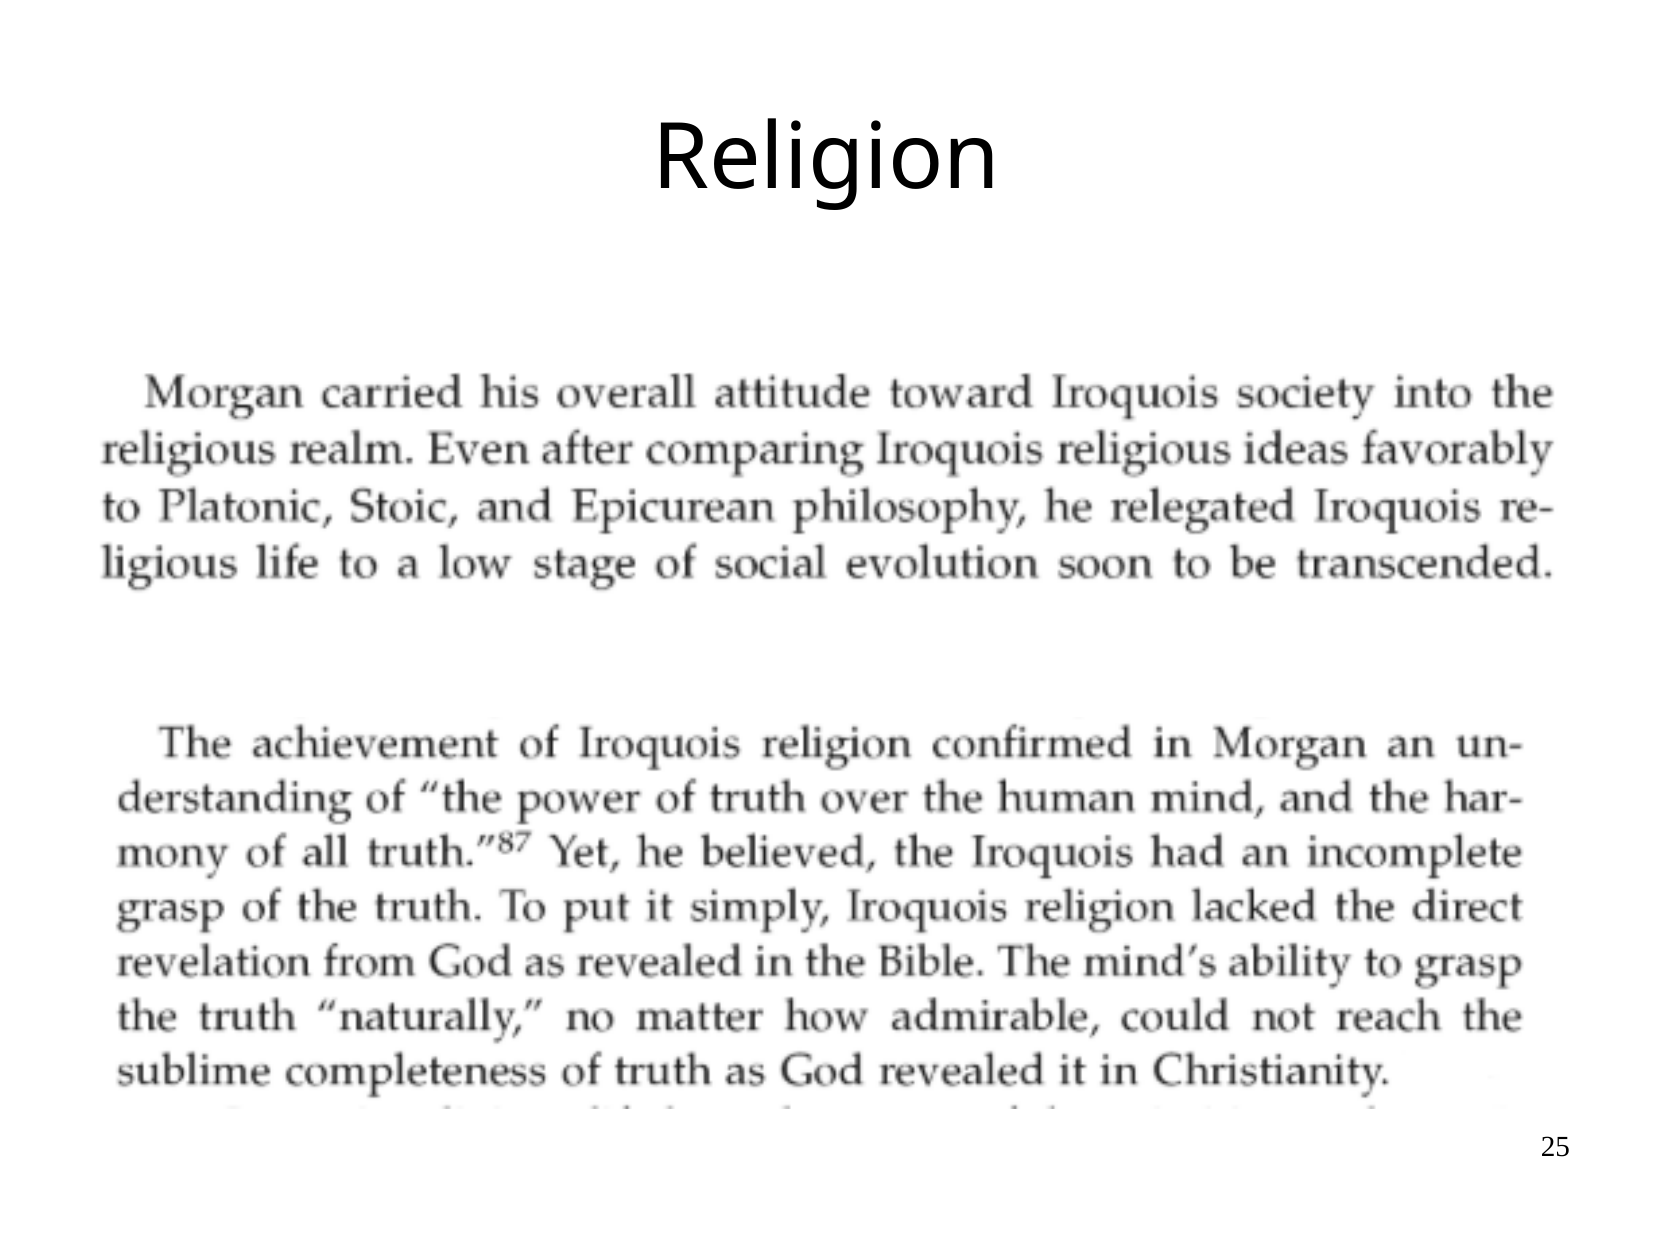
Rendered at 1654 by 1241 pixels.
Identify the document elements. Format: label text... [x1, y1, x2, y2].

title Religion [82, 49, 1571, 257]
picture [82, 372, 1571, 599]
picture [101, 717, 1551, 1109]
